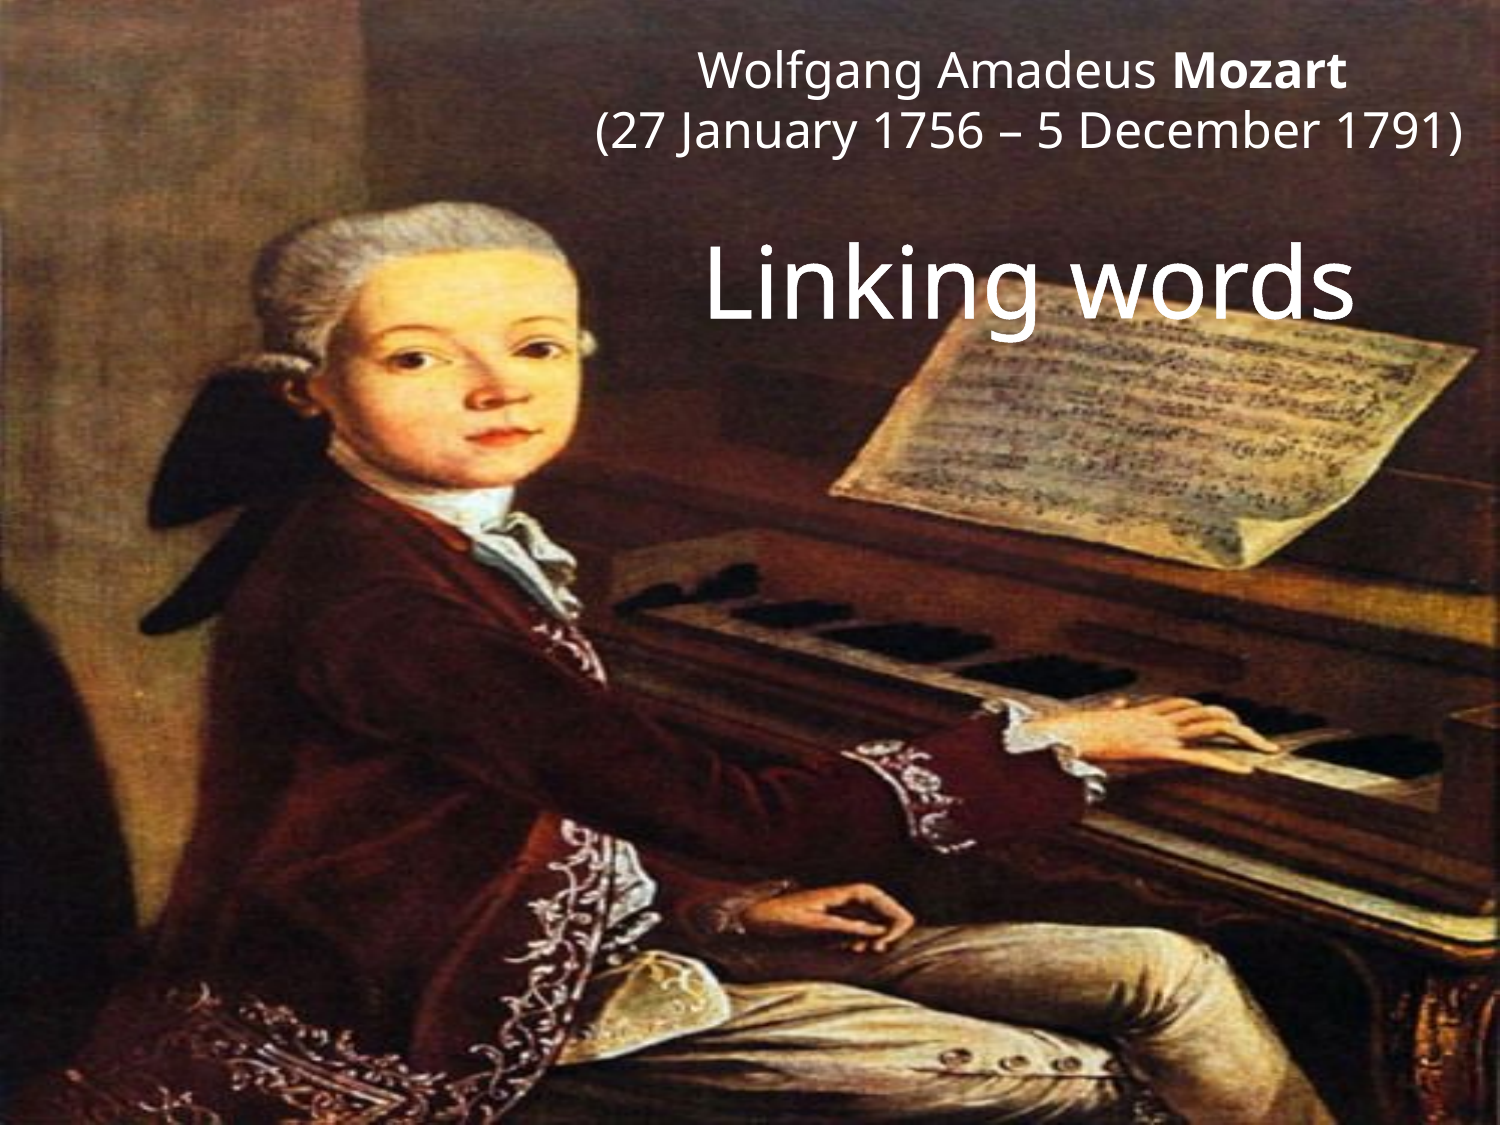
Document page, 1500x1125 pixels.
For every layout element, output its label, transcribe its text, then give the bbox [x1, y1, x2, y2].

text_box Wolfgang Amadeus Mozart (27 January 1756 – 5 December 1791) Linking words [580, 30, 1479, 466]
picture [0, 0, 1500, 1125]
